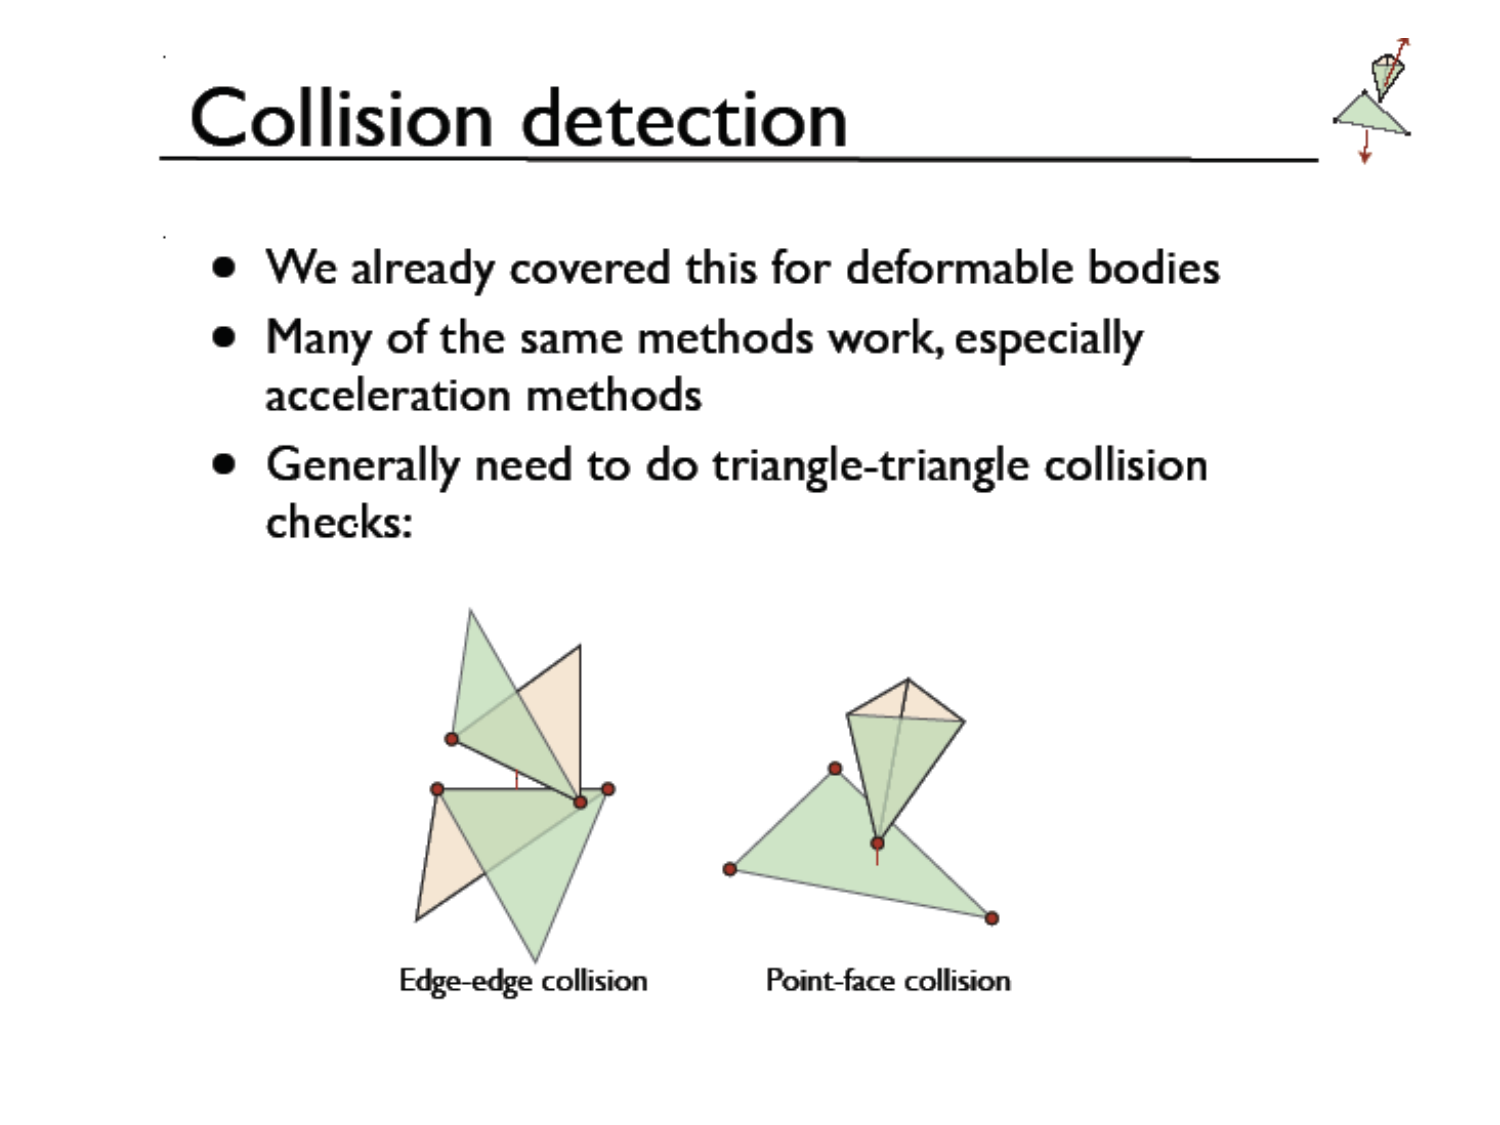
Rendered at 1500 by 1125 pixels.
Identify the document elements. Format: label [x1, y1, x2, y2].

picture [41, 38, 1436, 1069]
